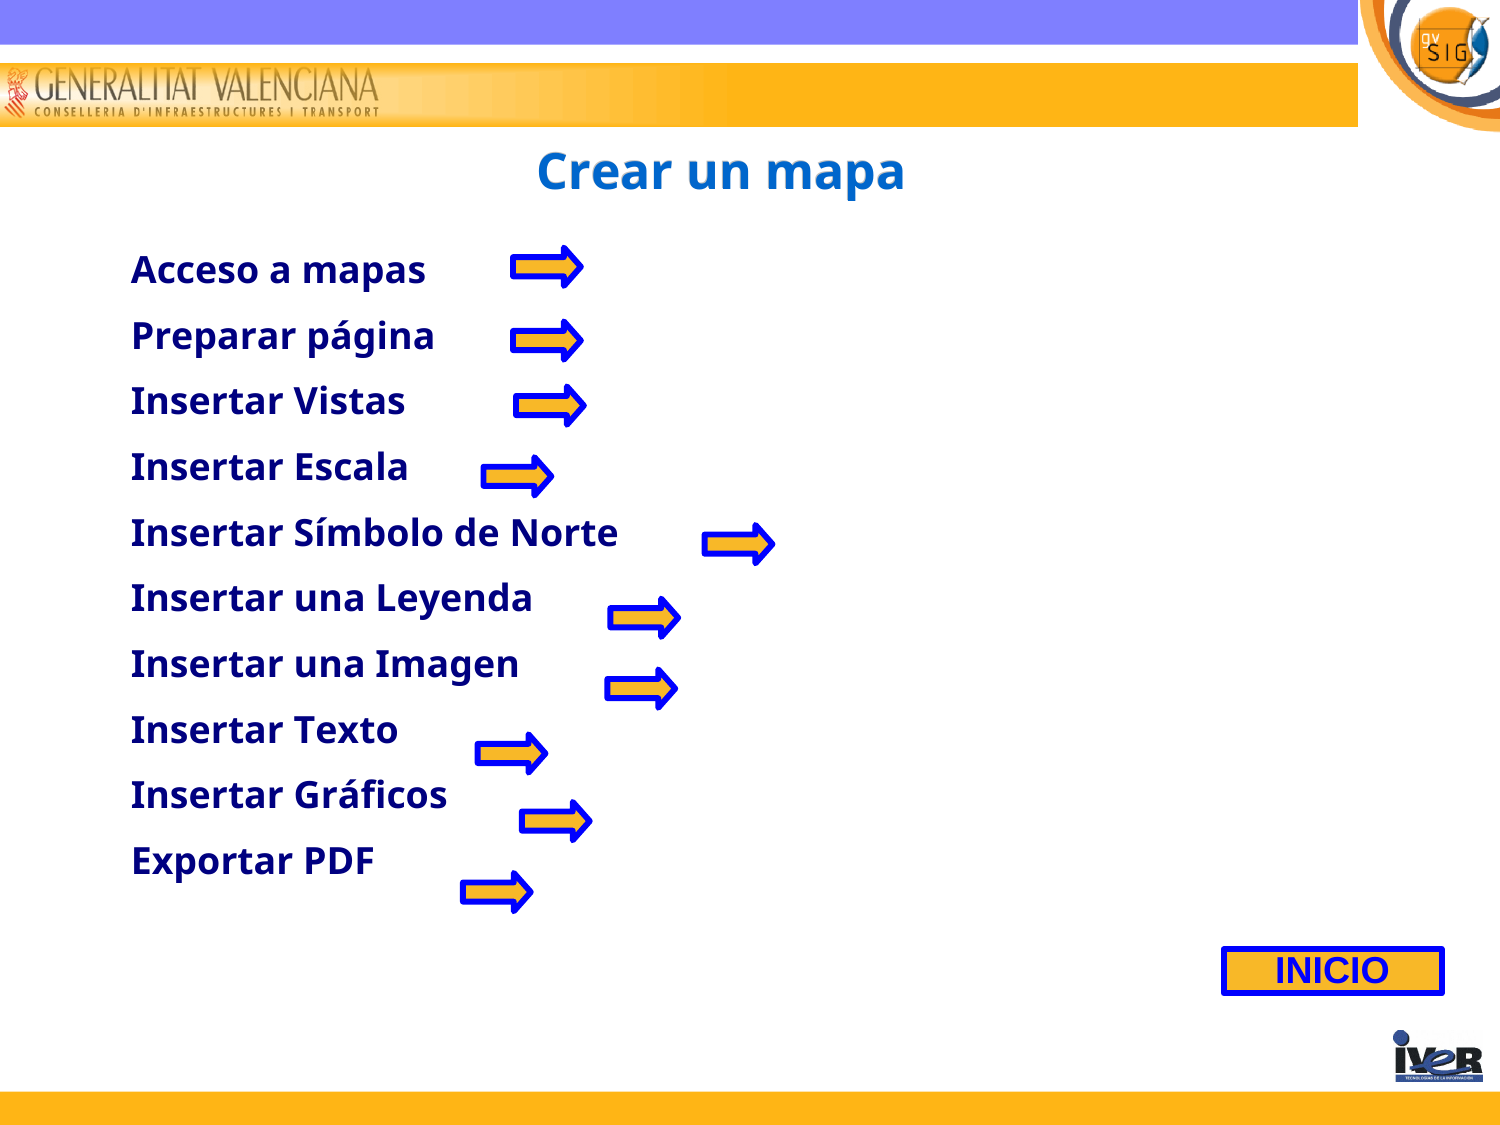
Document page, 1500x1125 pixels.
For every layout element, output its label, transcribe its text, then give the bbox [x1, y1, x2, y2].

picture [1393, 1030, 1483, 1082]
picture [1358, 0, 1500, 133]
text_box [607, 669, 676, 708]
text_box [477, 734, 546, 773]
text_box [521, 801, 590, 841]
text_box INICIO [1223, 949, 1442, 994]
title Crear un mapa [74, 69, 1356, 271]
text_box [516, 386, 584, 425]
text_box [462, 872, 531, 912]
text_box [483, 457, 552, 496]
text_box [513, 321, 581, 360]
list Acceso a mapas Preparar página Insertar Vistas Insertar Escala Insertar Símbolo de Norte Insertar una Leyenda Insertar una Imagen Insertar Texto Insertar Gráficos Exportar PDF [130, 182, 1412, 1049]
text_box [513, 247, 581, 286]
text_box [704, 524, 773, 564]
text_box [610, 598, 679, 637]
